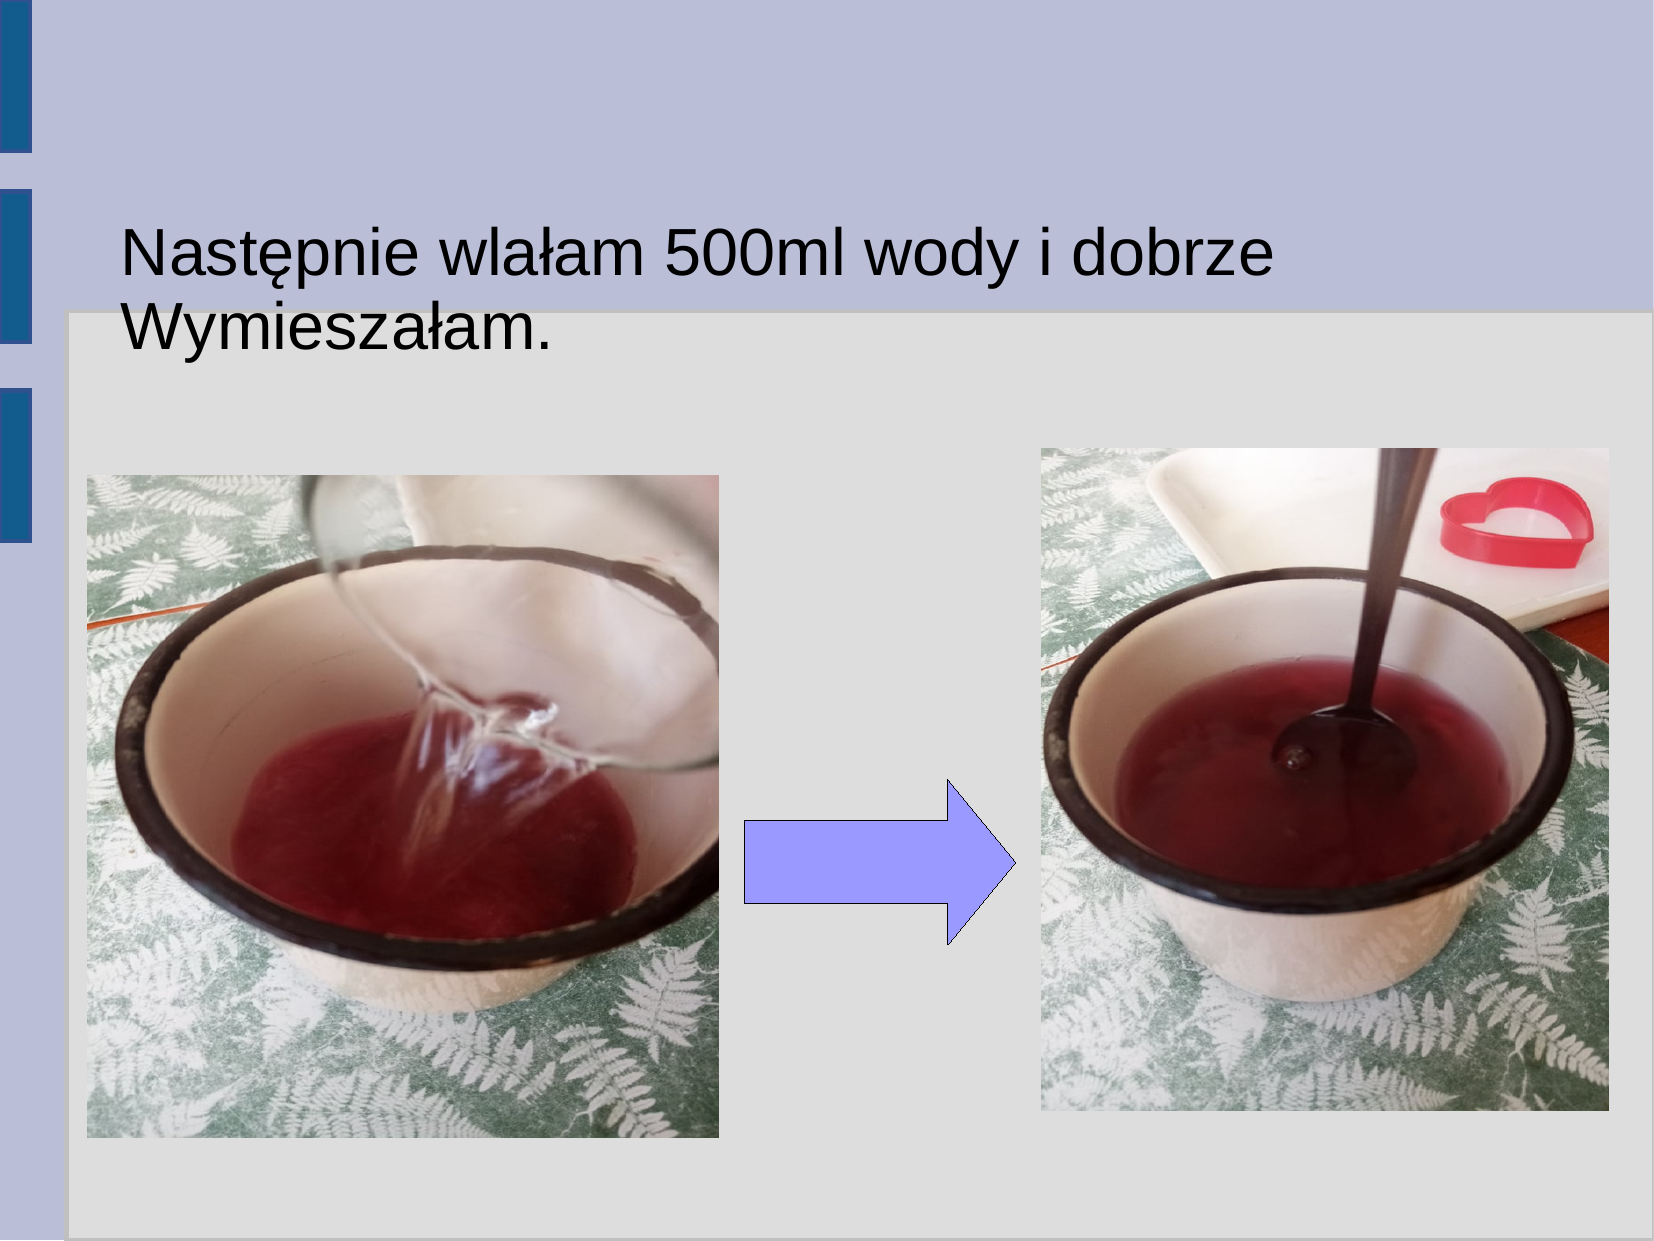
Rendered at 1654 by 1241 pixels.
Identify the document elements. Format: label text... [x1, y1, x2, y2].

picture [1041, 448, 1609, 1111]
text_box [744, 779, 1016, 945]
picture [87, 475, 719, 1138]
list Następnie wlałam 500ml wody i dobrze Wymieszałam. [120, 214, 1533, 377]
